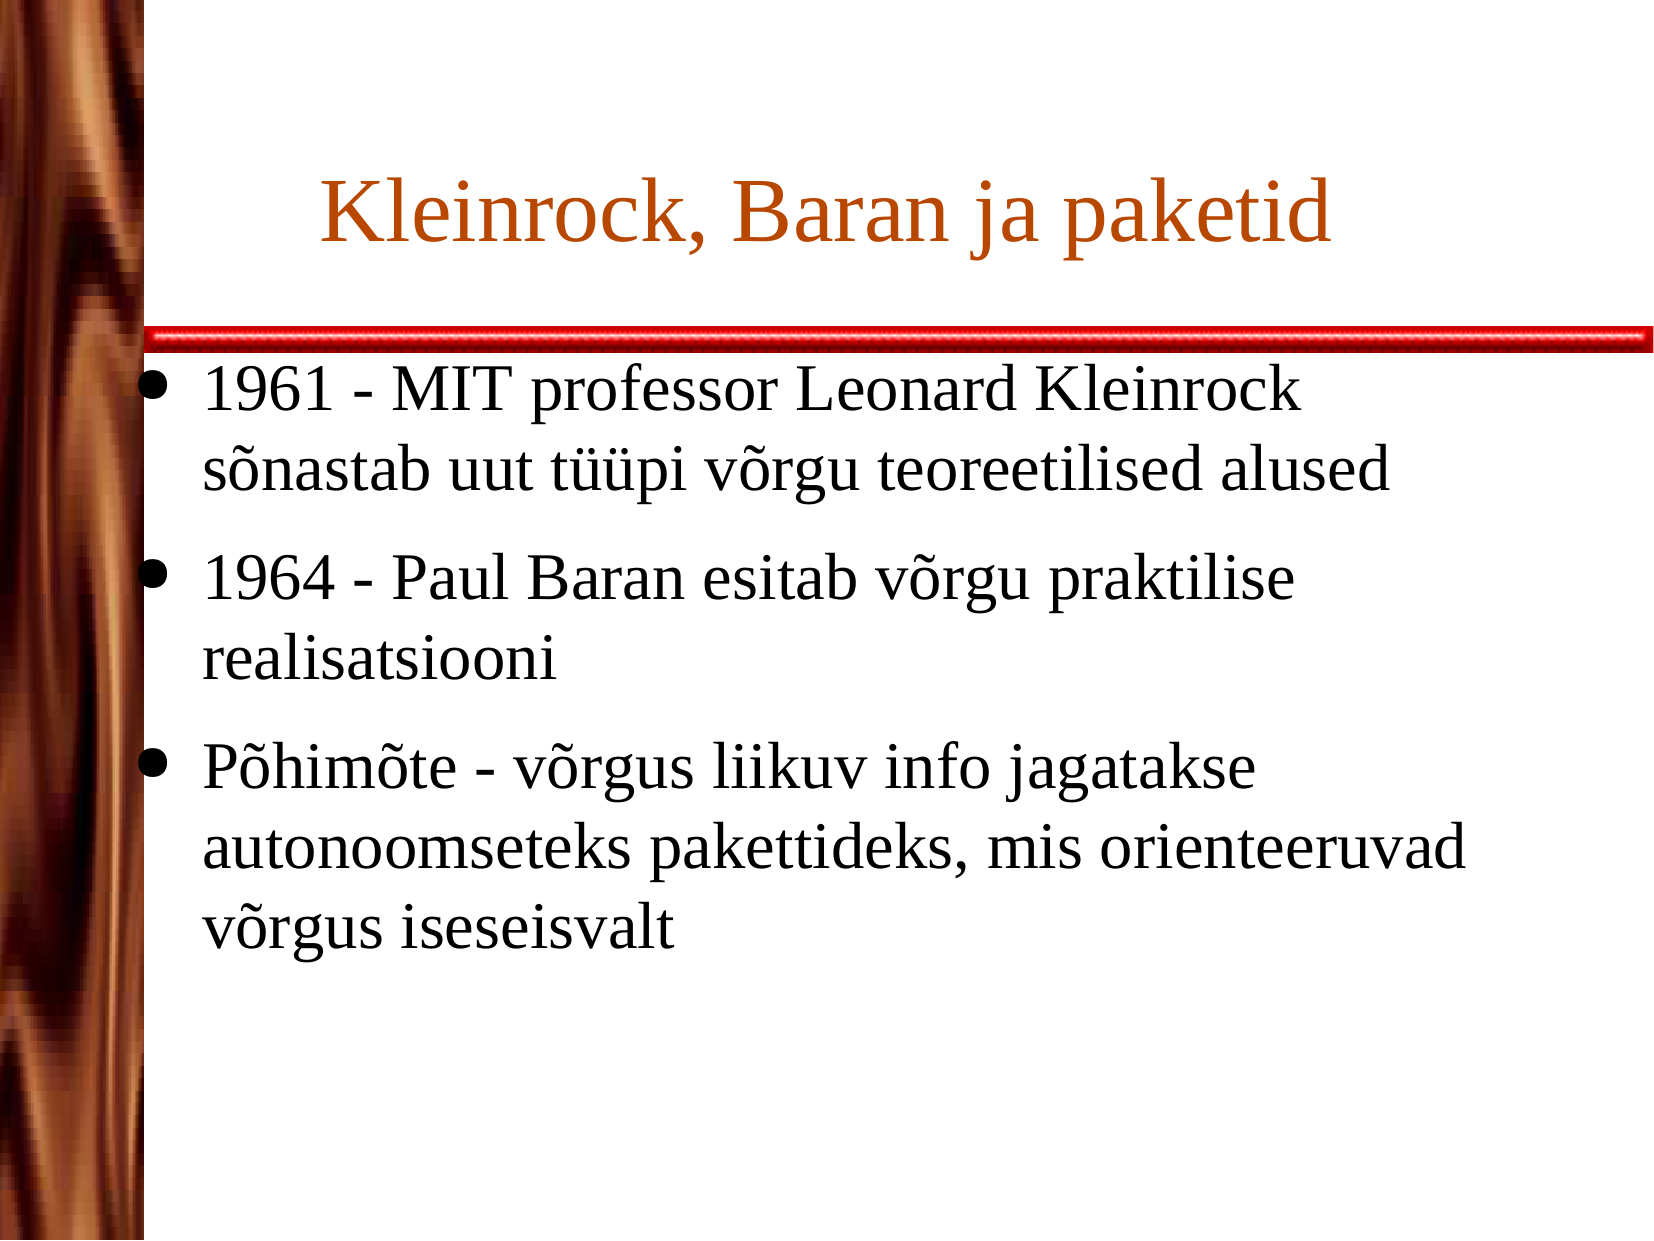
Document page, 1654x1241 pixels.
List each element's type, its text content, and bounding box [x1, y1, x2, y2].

picture [0, 0, 1654, 1240]
list 1961 - MIT professor Leonard Kleinrock sõnastab uut tüüpi võrgu teoreetilised alused 1964 - Paul Baran esitab võrgu praktilise realisatsiooni Põhimõte - võrgus liikuv info jagatakse autonoomseteks pakettideks, mis orienteeruvad võrgus iseseisvalt [121, 344, 1533, 1126]
title Kleinrock, Baran ja paketid [121, 100, 1533, 312]
